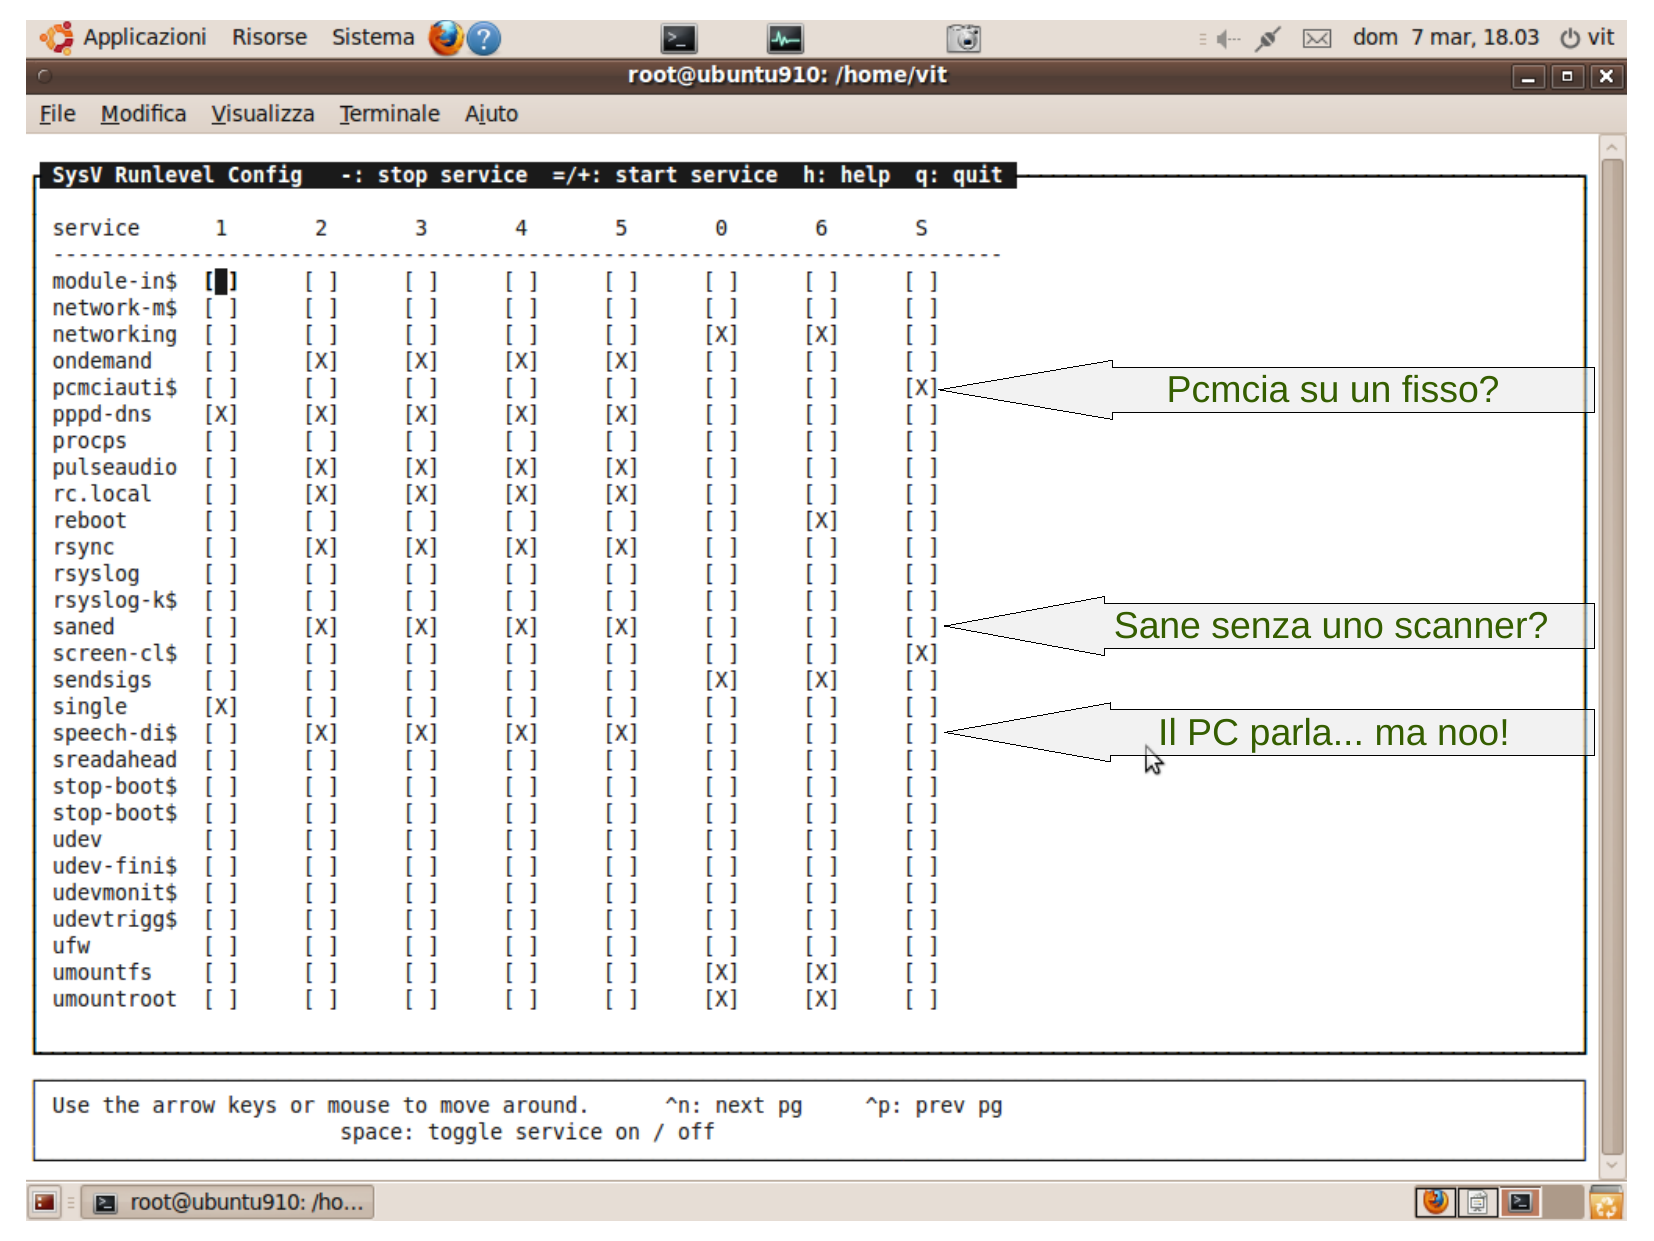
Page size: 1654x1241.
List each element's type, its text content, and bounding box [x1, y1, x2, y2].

text_box Sane senza uno scanner? [944, 596, 1595, 656]
text_box Il PC parla... ma noo! [944, 702, 1595, 762]
text_box Pcmcia su un fisso? [938, 360, 1595, 420]
picture [0, 0, 1654, 1241]
